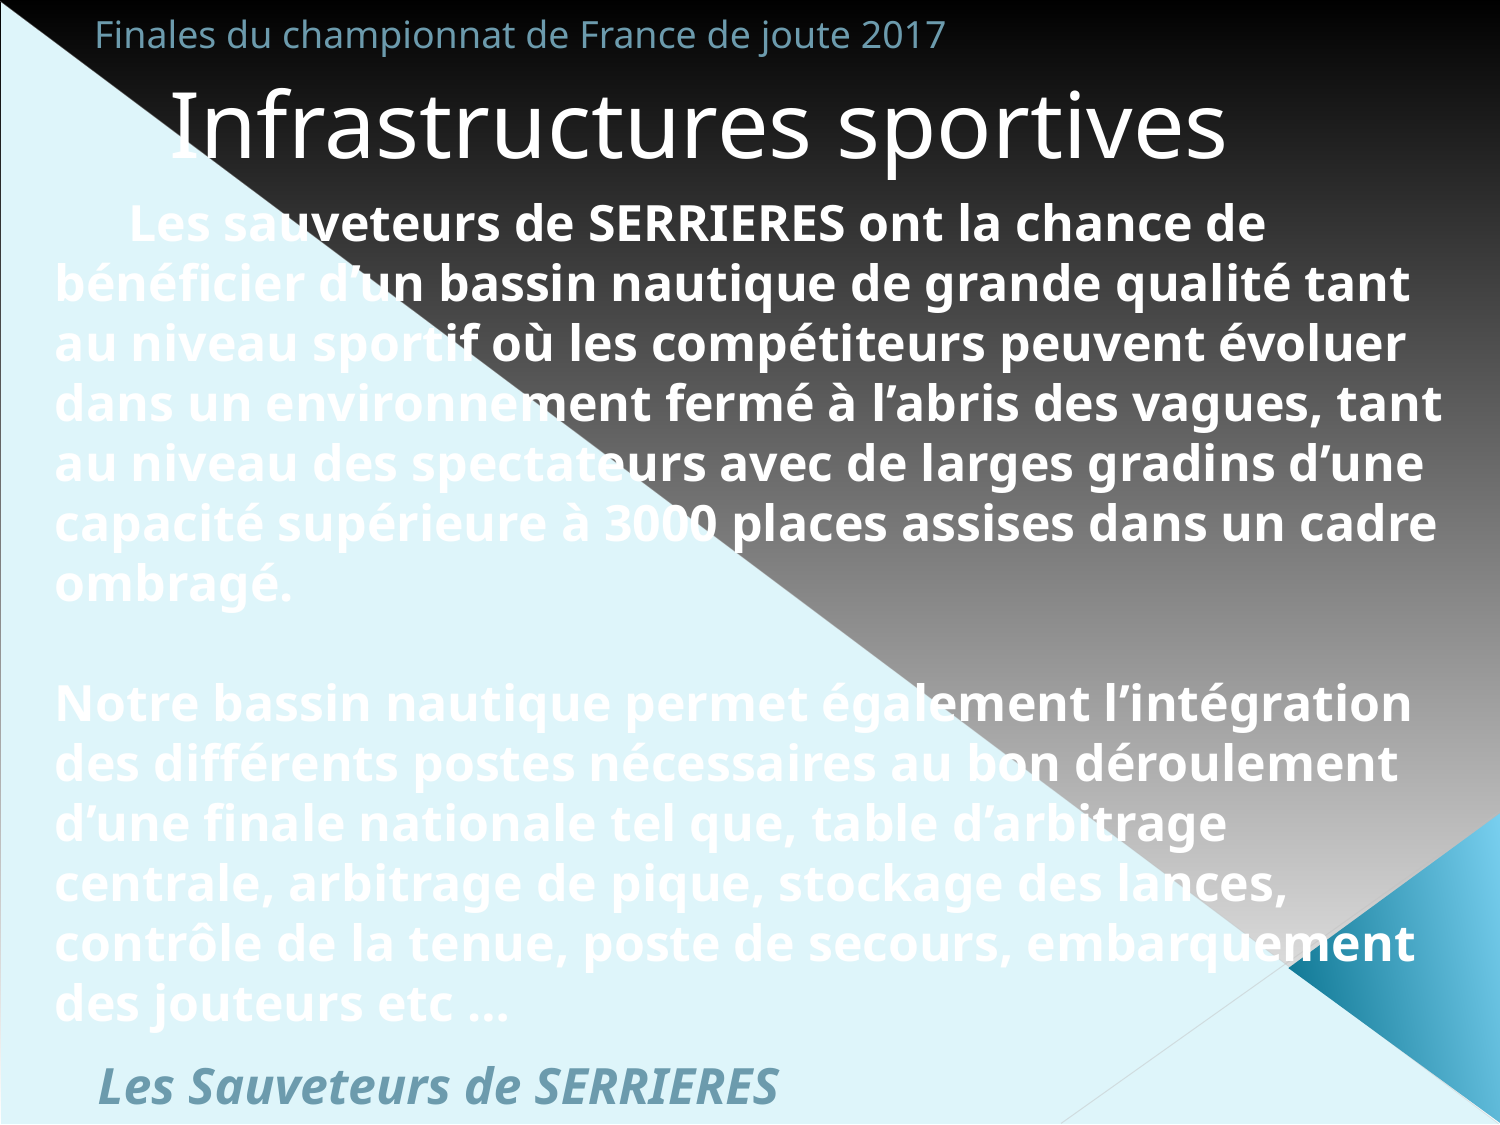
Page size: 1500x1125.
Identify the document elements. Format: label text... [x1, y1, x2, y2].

text_box Infrastructures sportives [74, 89, 1425, 184]
text_box Les sauveteurs de SERRIERES ont la chance de bénéficier d’un bassin nautique de grande qualité tant au niveau sportif où les compétiteurs peuvent évoluer dans un environnement fermé à l’abris des vagues, tant au niveau des spectateurs avec de larges gradins d’une capacité supérieure à 3000 places assises dans un cadre ombragé. Notre bassin nautique permet également l’intégration des différents postes nécessaires au bon déroulement d’une finale nationale tel que, table d’arbitrage centrale, arbitrage de pique, stockage des lances, contrôle de la tenue, poste de secours, embarquement des jouteurs etc … [29, 184, 1471, 1012]
subtitle Les Sauveteurs de SERRIERES [3, 1046, 1326, 1118]
title Finales du championnat de France de joute 2017 [0, 3, 1465, 70]
